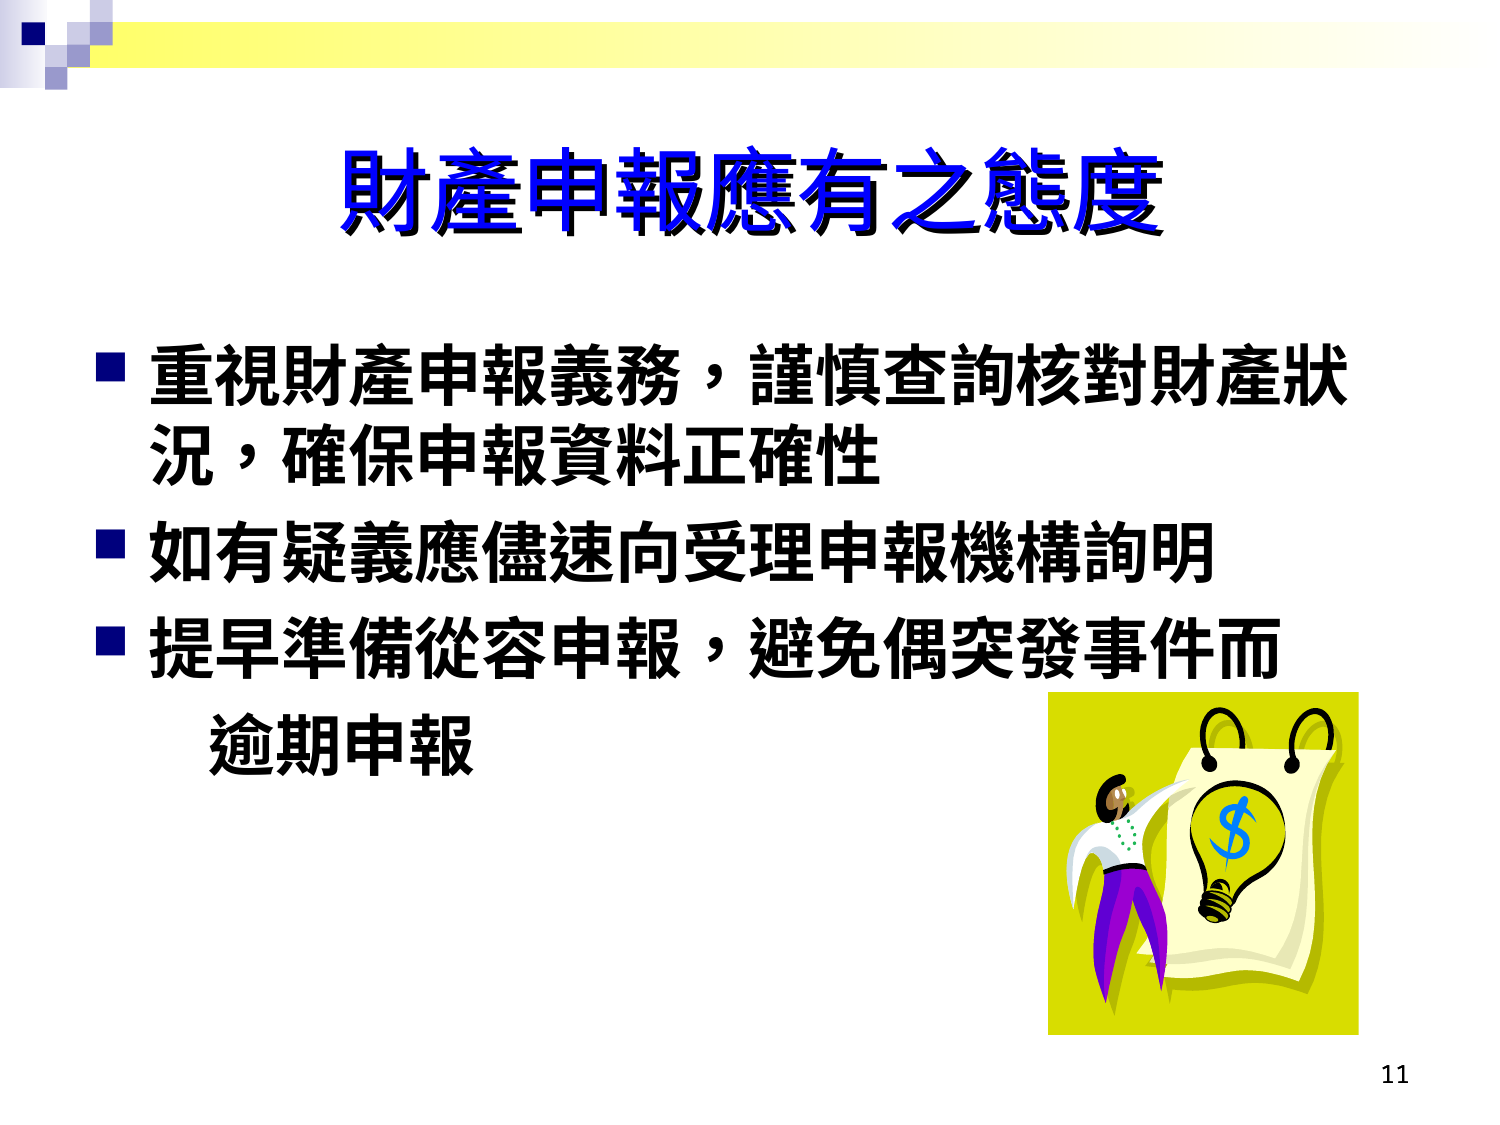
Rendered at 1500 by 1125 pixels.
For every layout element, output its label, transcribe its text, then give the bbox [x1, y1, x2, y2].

table_cell 楊小琳 [291, 22, 295, 67]
list 重視財產申報義務，謹慎查詢核對財產狀況，確保申報資料正確性 如有疑義應儘速向受理申報機構詢明 提早準備從容申報，避免偶突發事件而 逾期申報 [76, 326, 1427, 964]
title 財產申報應有之態度 [75, 75, 1426, 300]
picture [1045, 692, 1359, 1036]
text_box <編號> [1074, 1025, 1426, 1101]
text_box <編號> [431, 22, 436, 67]
